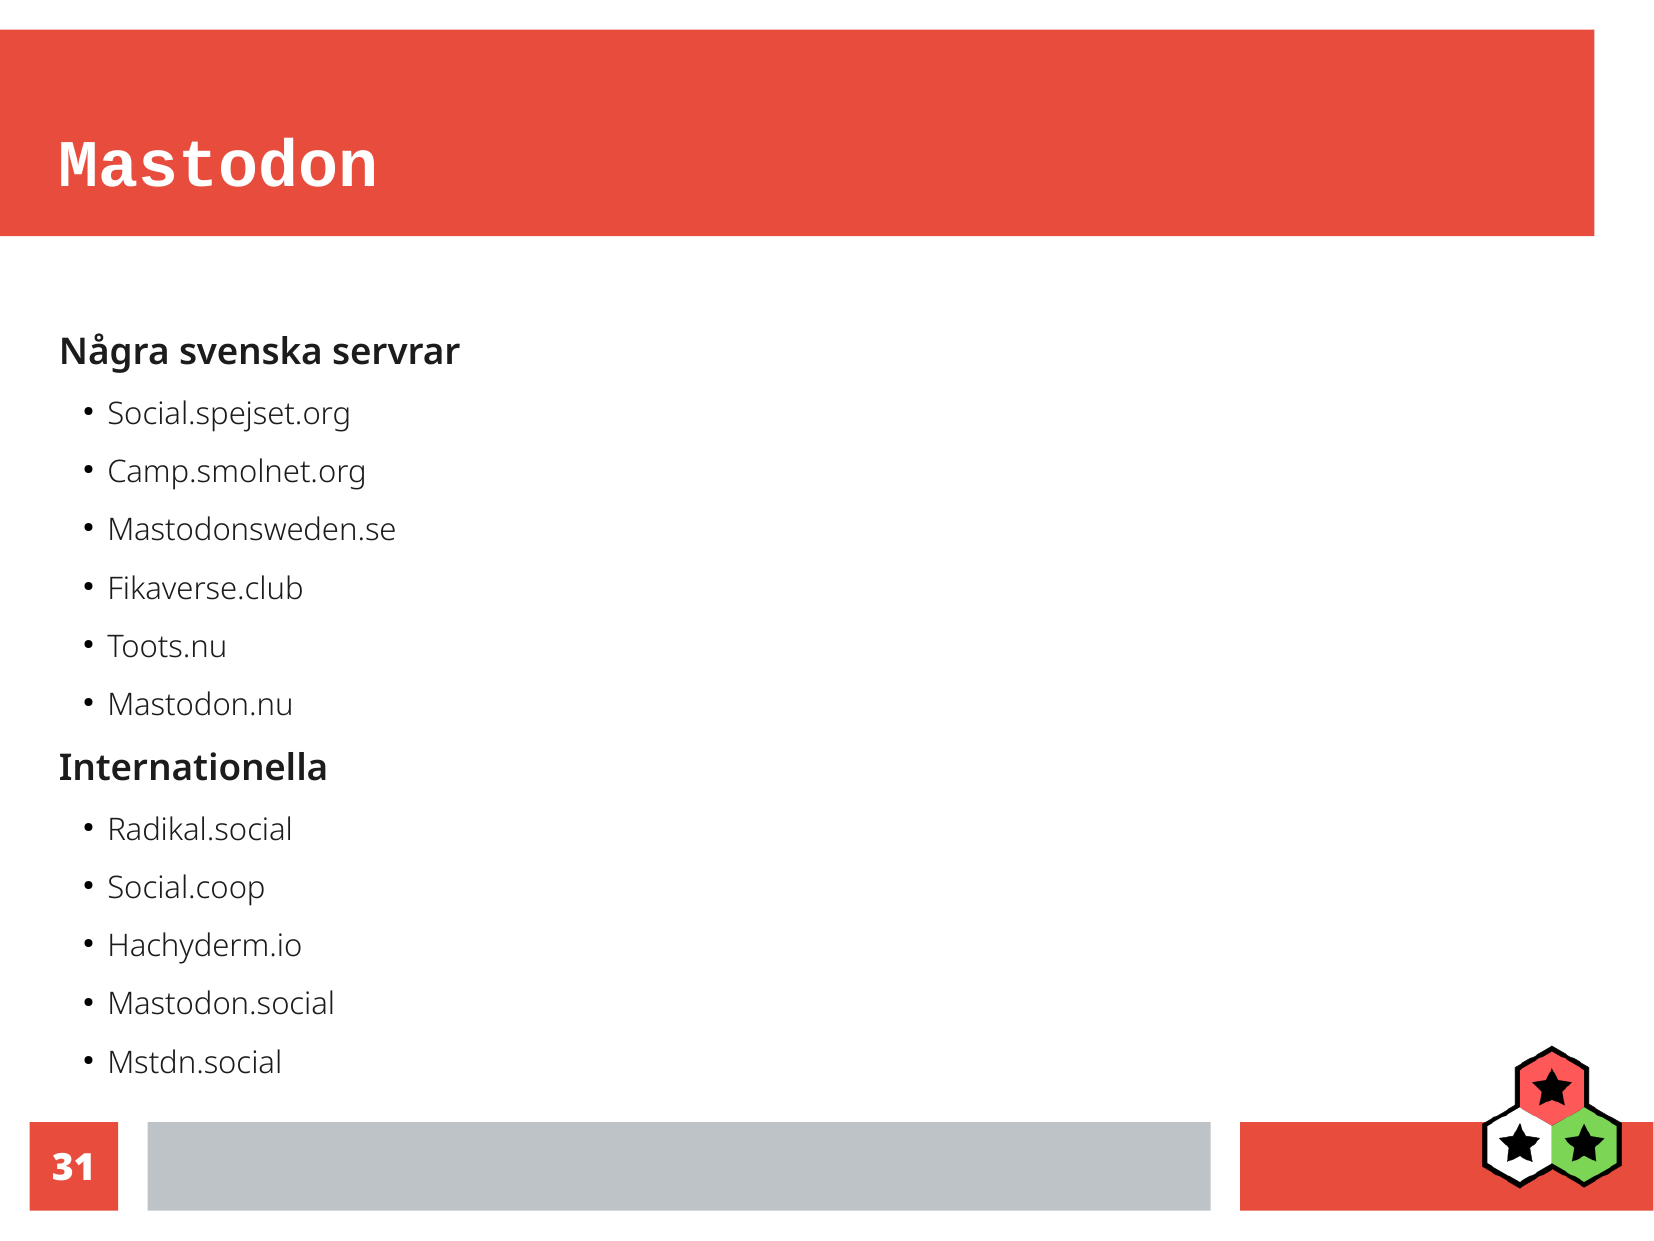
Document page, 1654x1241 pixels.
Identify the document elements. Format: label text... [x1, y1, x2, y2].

title Mastodon [59, 59, 1595, 207]
picture [1463, 1028, 1640, 1205]
list Några svenska servrar Social.spejset.org Camp.smolnet.org Mastodonsweden.se Fikaverse.club Toots.nu Mastodon.nu Internationella Radikal.social Social.coop Hachyderm.io Mastodon.social Mstdn.social [59, 324, 1565, 1093]
